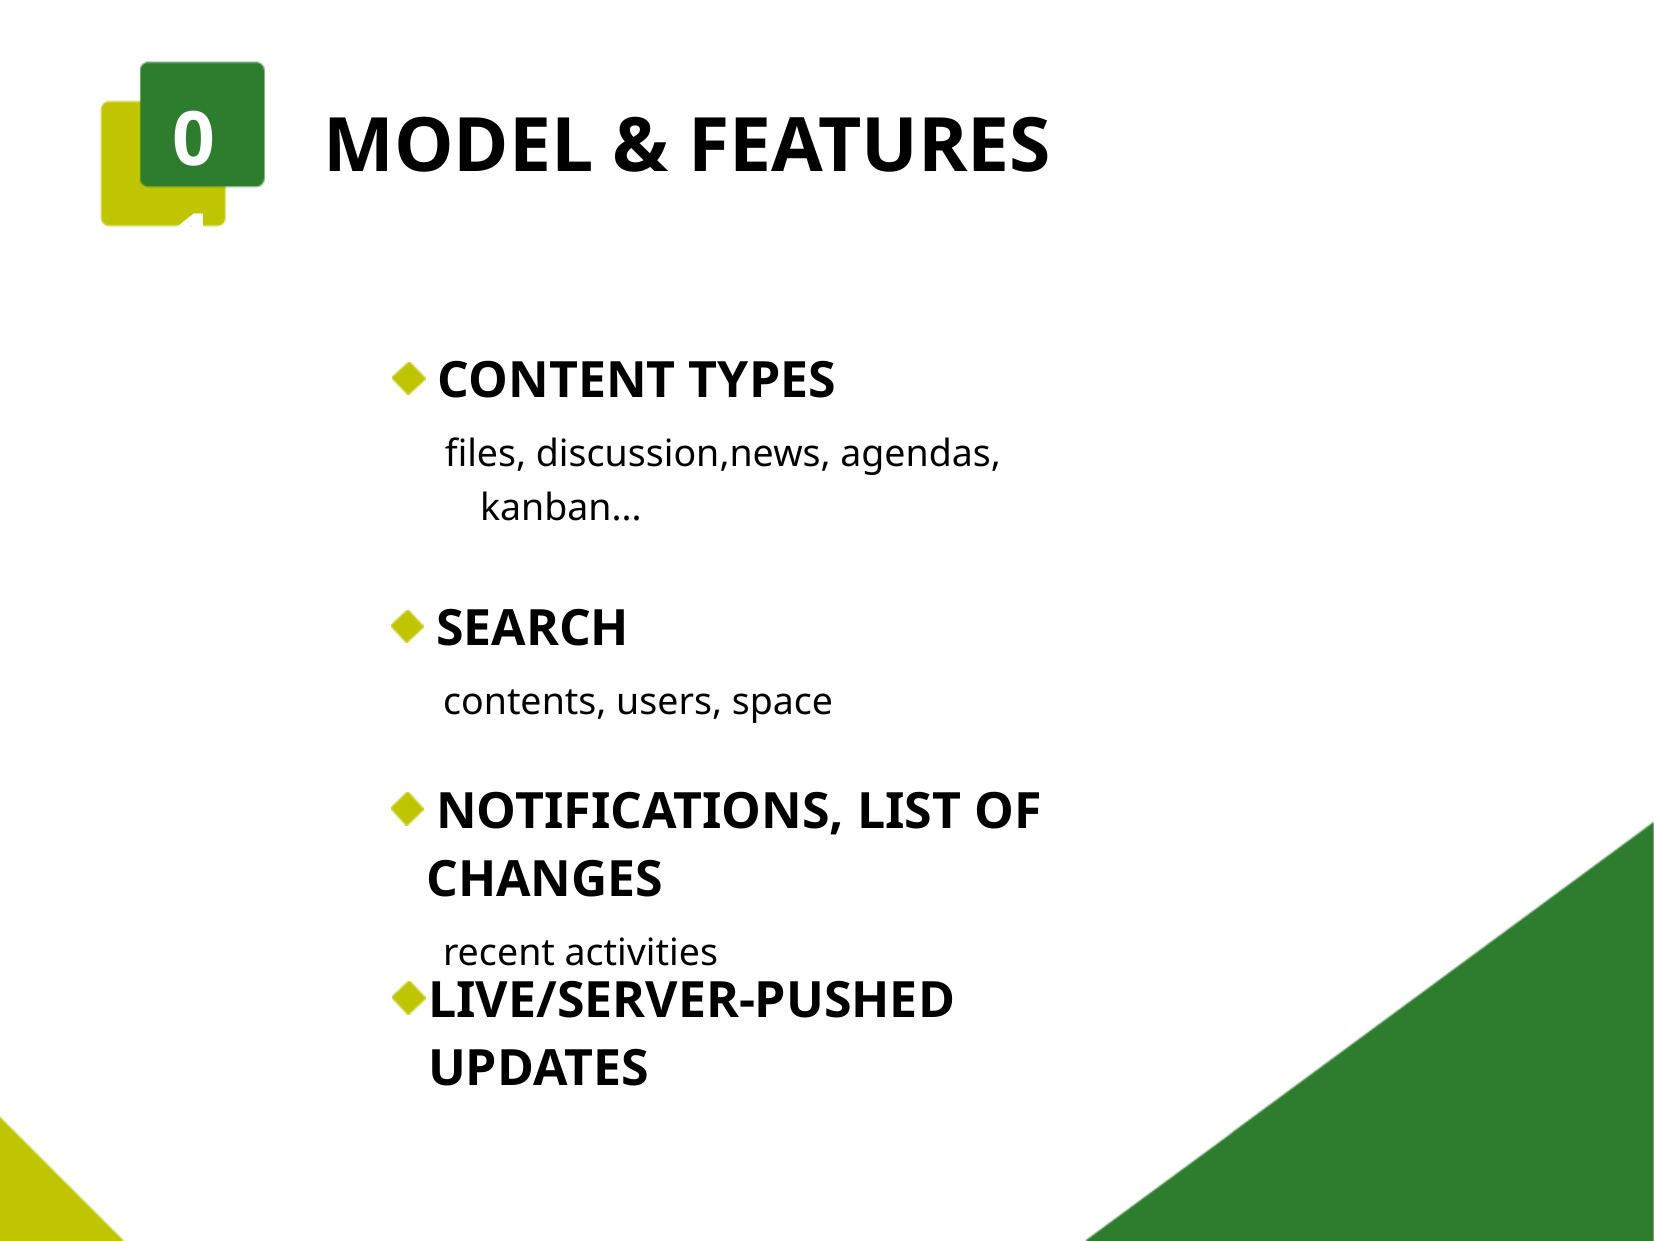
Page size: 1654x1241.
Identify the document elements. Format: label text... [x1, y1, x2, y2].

text_box 01 [157, 78, 260, 178]
text_box MODEL & FEATURES [308, 84, 1077, 184]
text_box SEARCH contents, users, space [376, 584, 1123, 768]
text_box live/server-pusheD updates [377, 956, 1111, 1140]
text_box Content types files, discussion,news, agendas, kanban... [377, 336, 1040, 520]
picture [0, 0, 1654, 1241]
text_box Notifications, list of changes recent activities [376, 767, 1109, 951]
